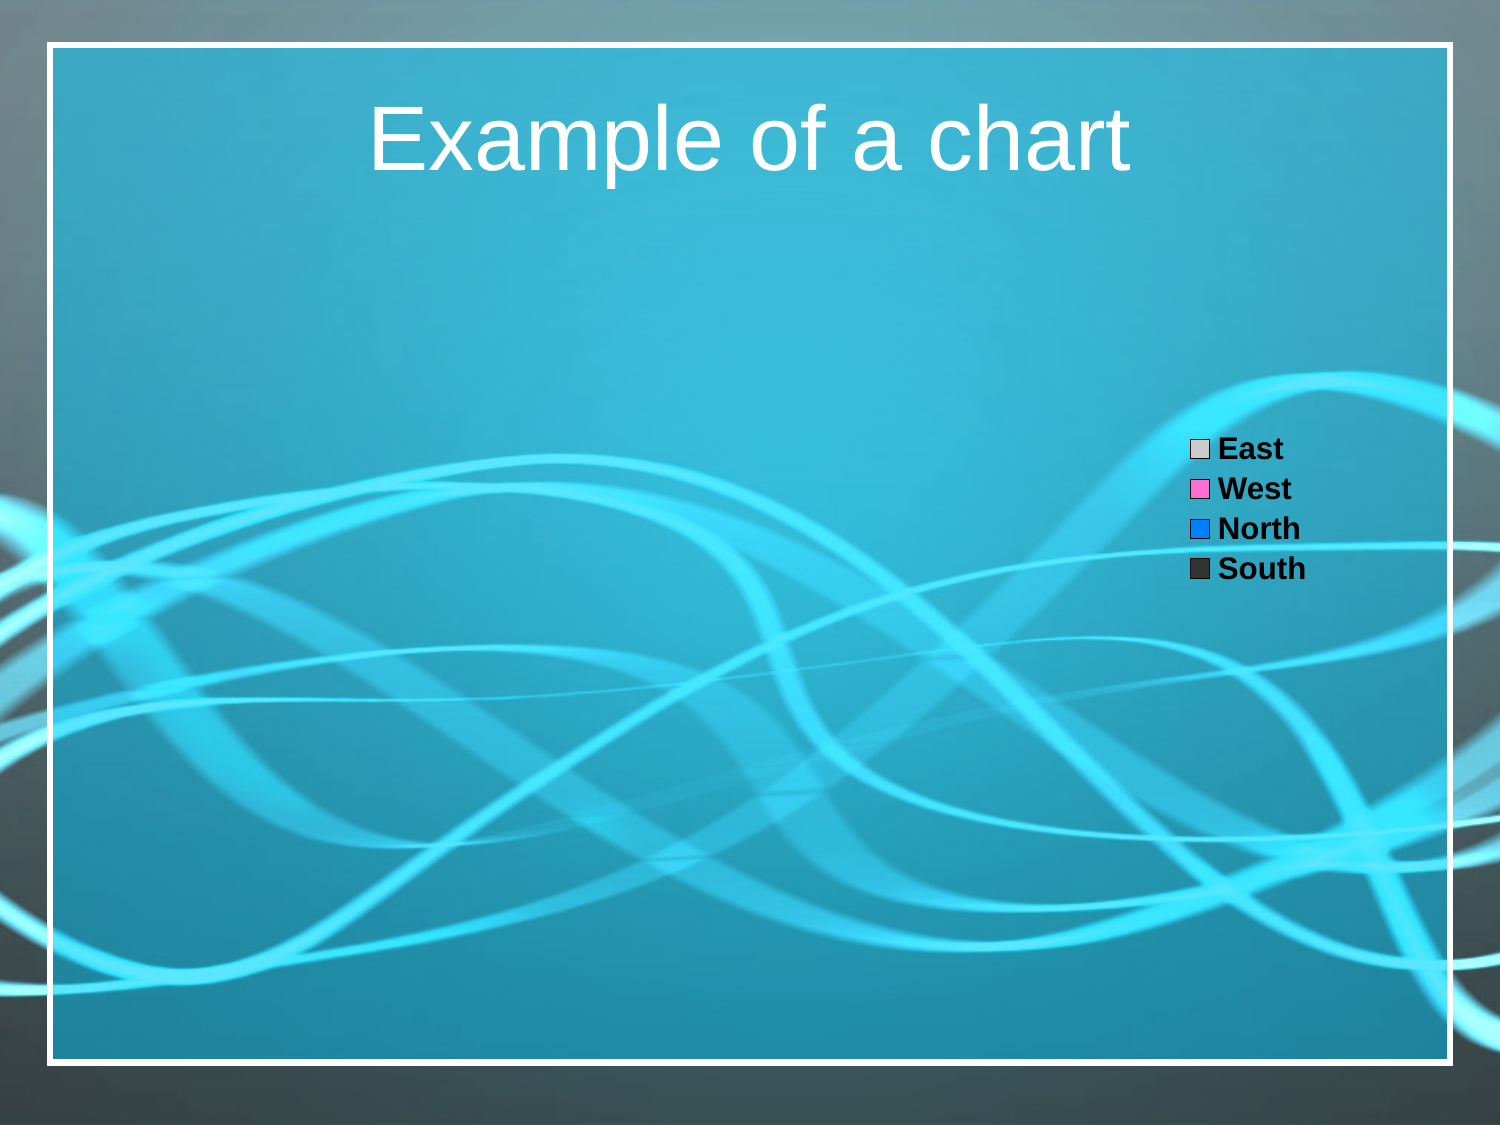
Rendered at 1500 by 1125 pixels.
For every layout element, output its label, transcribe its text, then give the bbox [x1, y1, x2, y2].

chart [332, 200, 1328, 817]
picture [0, 0, 1500, 1125]
title Example of a chart [75, 45, 1426, 233]
